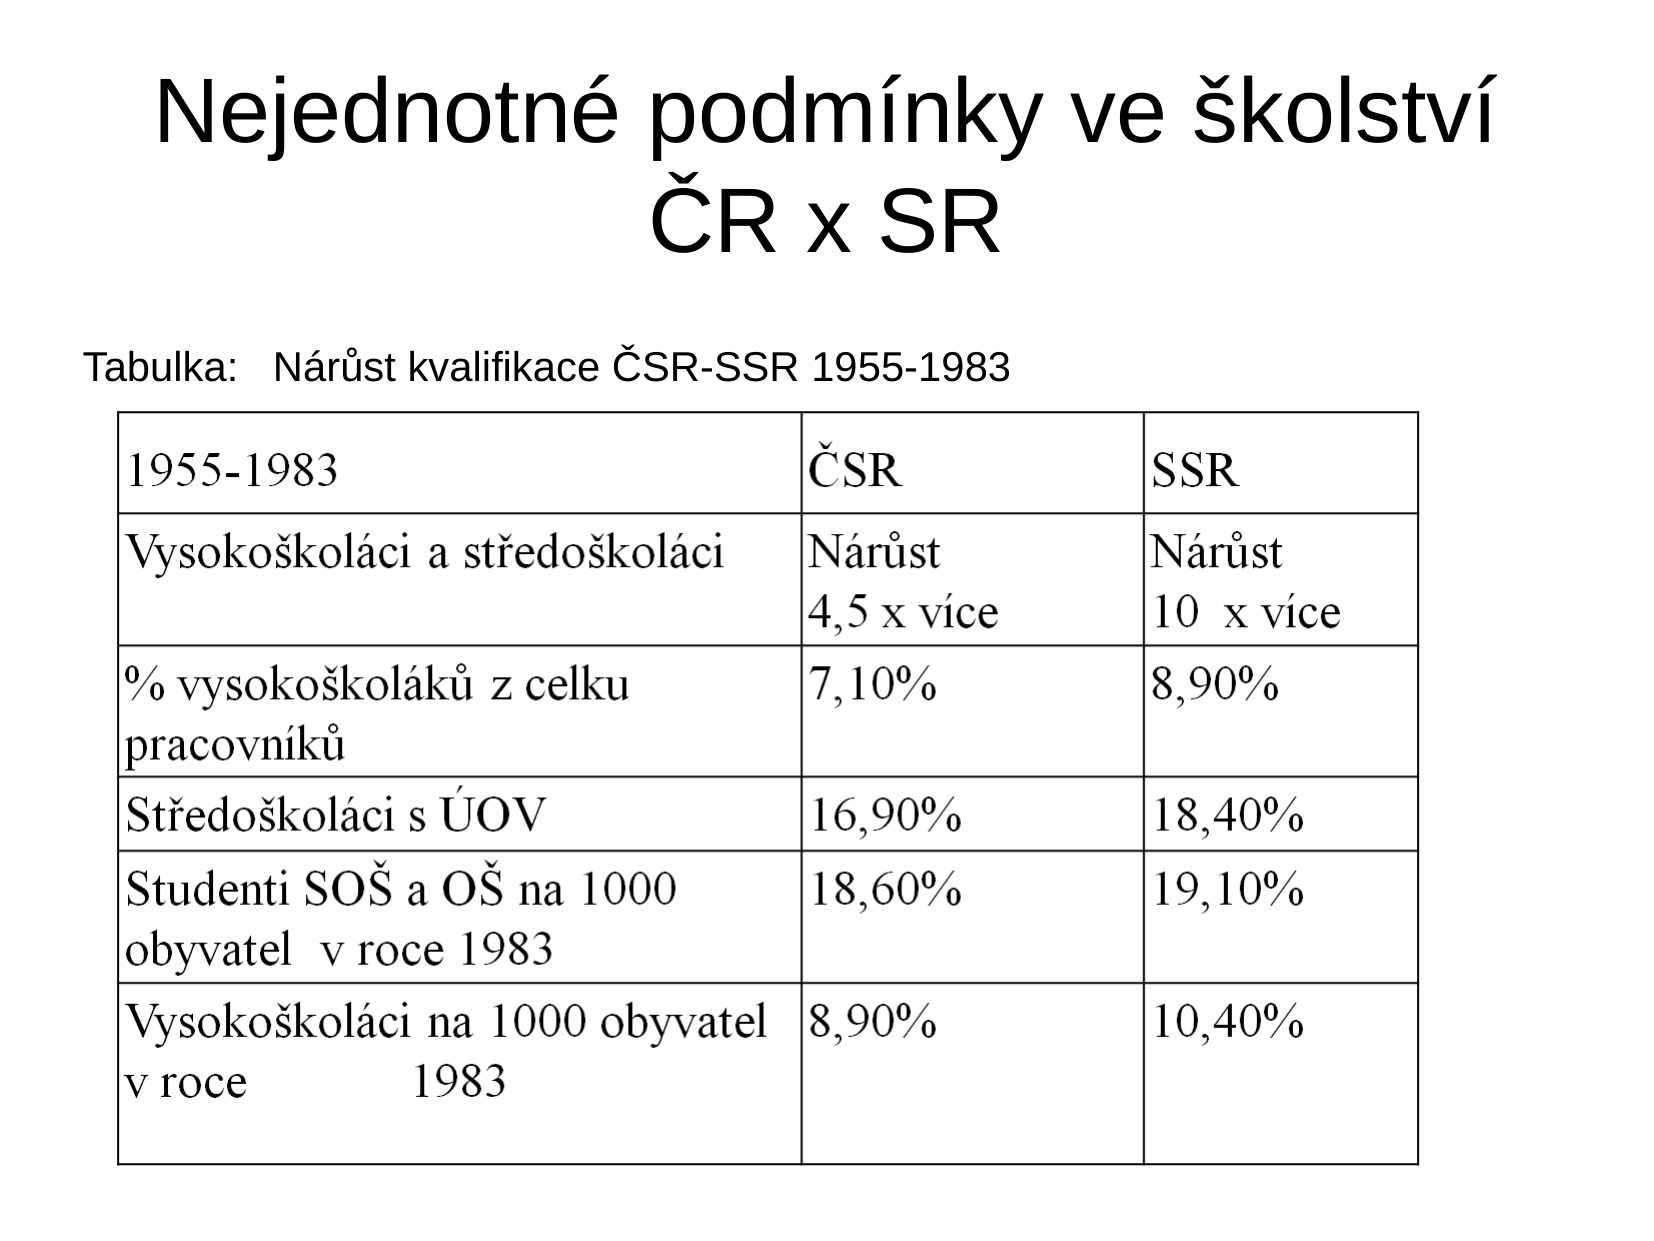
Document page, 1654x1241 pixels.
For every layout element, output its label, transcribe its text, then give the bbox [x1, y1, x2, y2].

subtitle Tabulka: Nárůst kvalifikace ČSR-SSR 1955-1983 [82, 297, 1571, 432]
picture [106, 400, 1430, 1176]
title Nejednotné podmínky ve školství ČR x SR [82, 50, 1571, 256]
